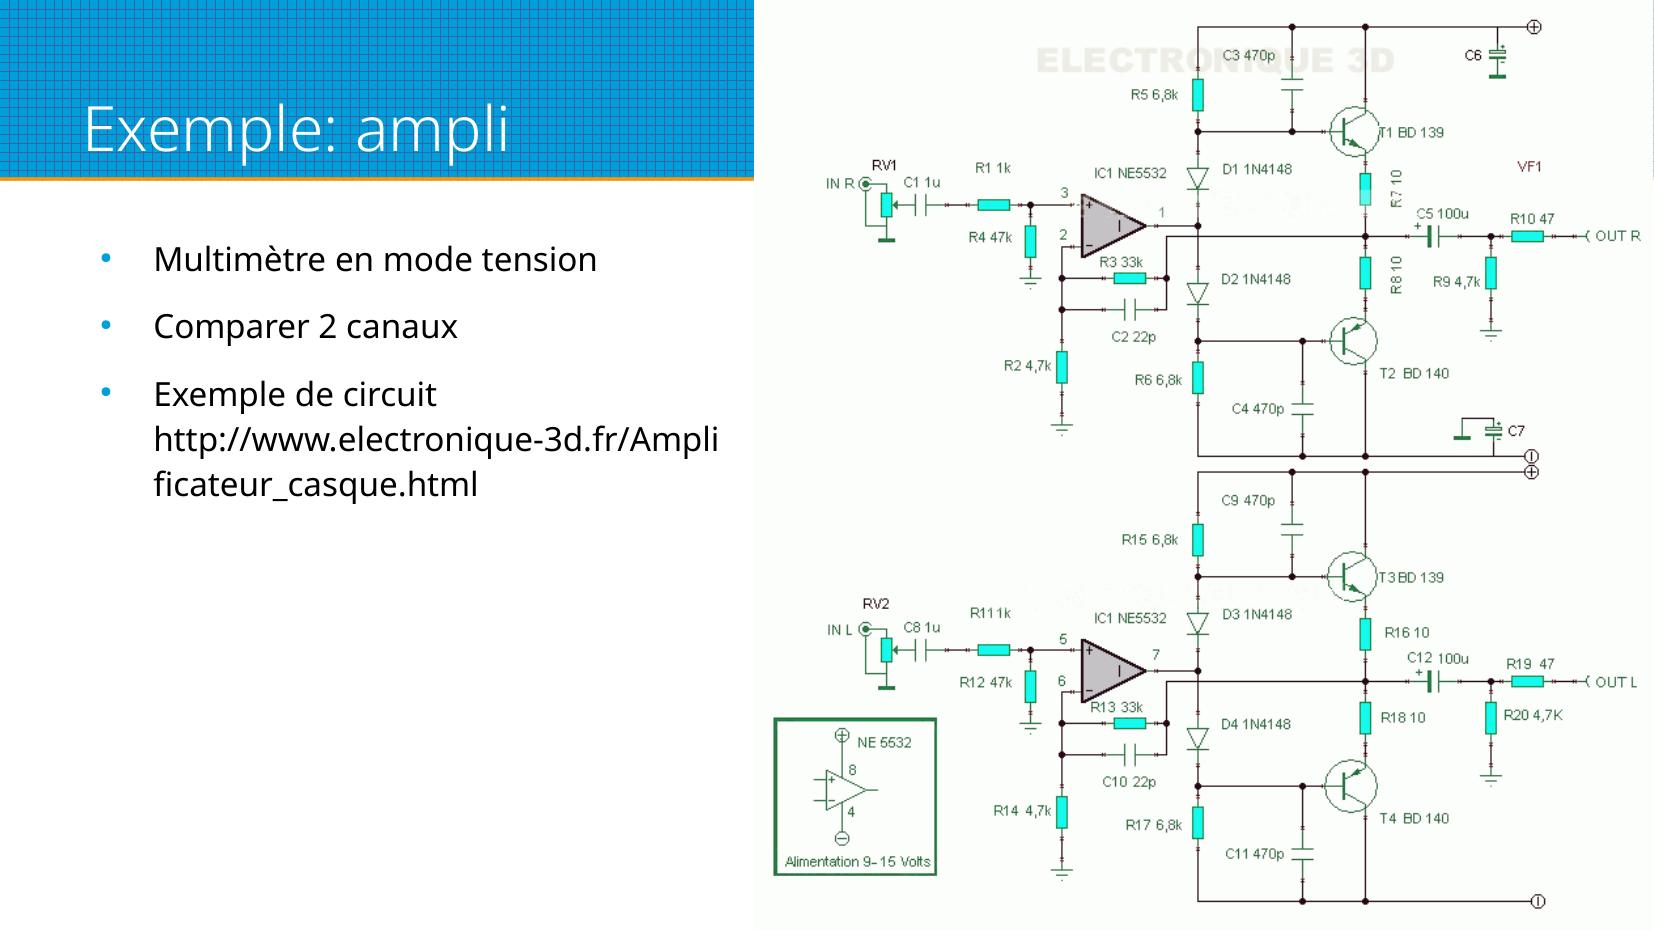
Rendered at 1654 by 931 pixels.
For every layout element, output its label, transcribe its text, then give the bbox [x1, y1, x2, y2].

picture [754, 0, 1654, 931]
list Multimètre en mode tension Comparer 2 canaux Exemple de circuit http://www.electronique-3d.fr/Amplificateur_casque.html [82, 236, 739, 811]
title Exemple: ampli [82, 14, 754, 171]
